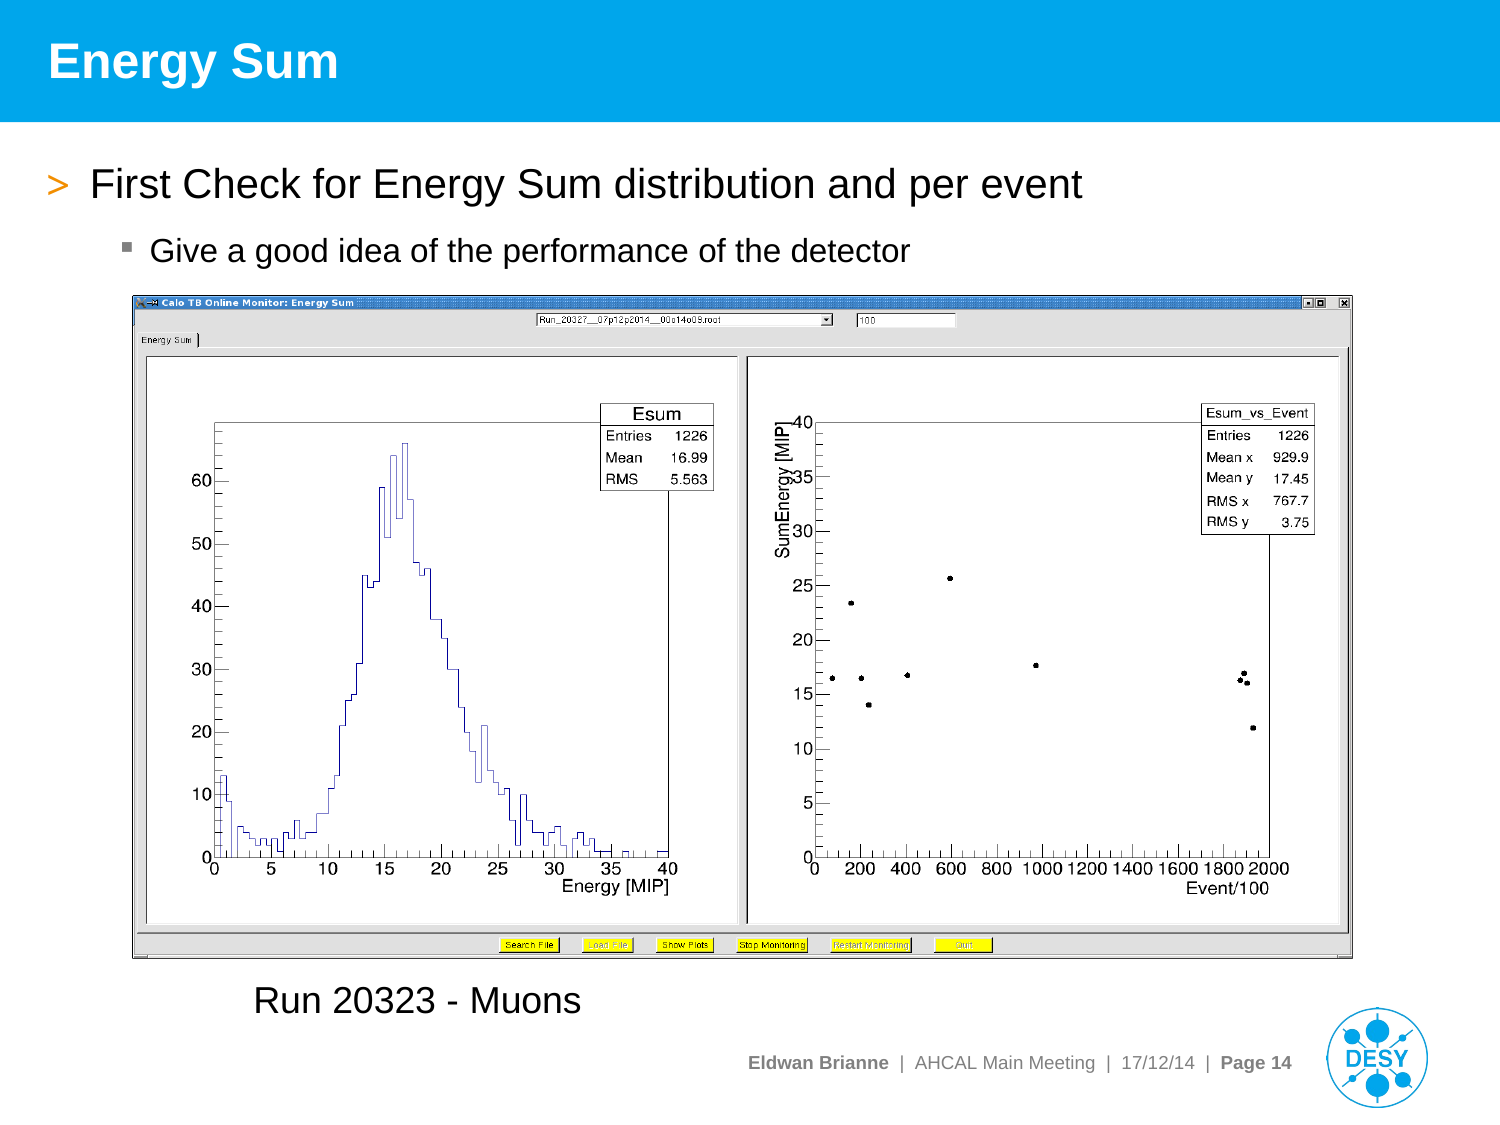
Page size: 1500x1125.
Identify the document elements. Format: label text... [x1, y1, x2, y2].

text_box Run 20323 - Muons [238, 972, 598, 1030]
picture [132, 295, 1353, 959]
title Energy Sum [47, 16, 1446, 107]
list First Check for Energy Sum distribution and per event Give a good idea of the performance of the detector [46, 160, 1445, 903]
picture [1326, 1007, 1428, 1108]
